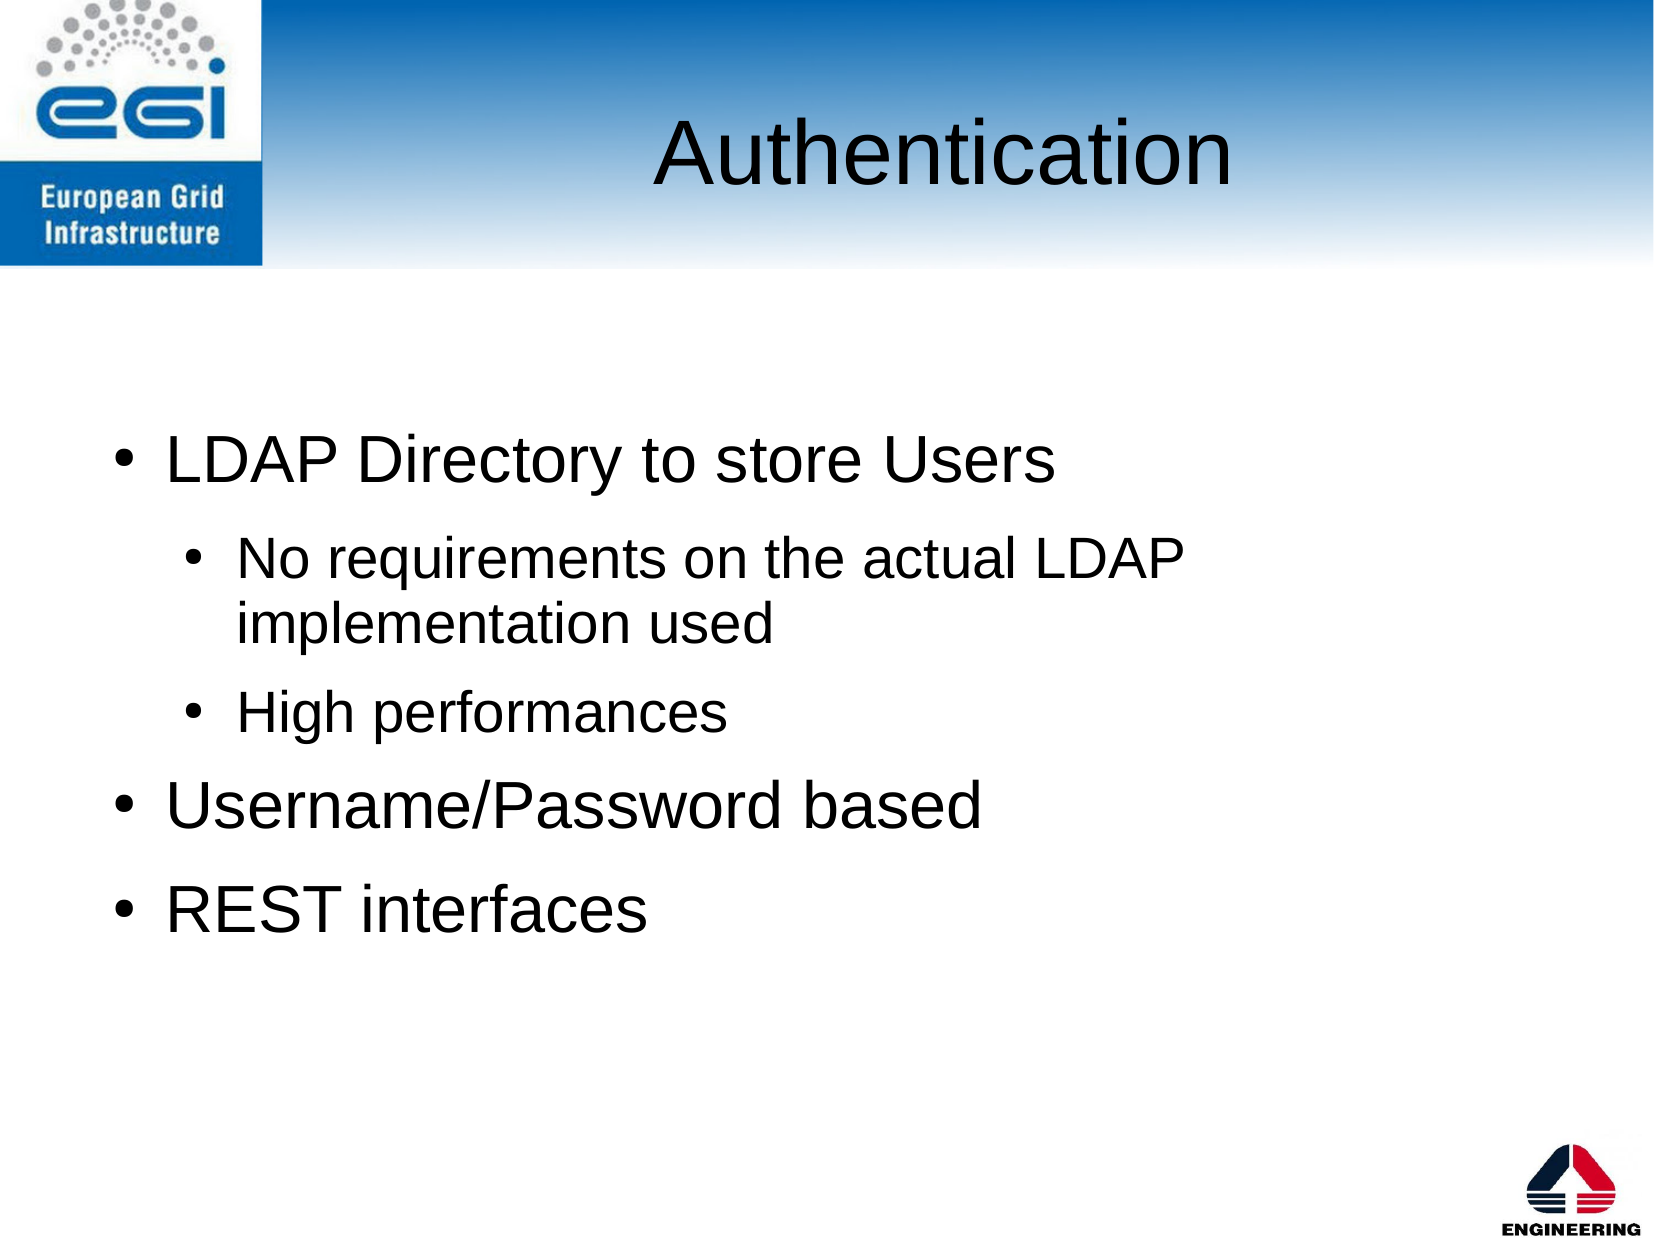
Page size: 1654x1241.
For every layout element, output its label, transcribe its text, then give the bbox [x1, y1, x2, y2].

title Authentication [318, 49, 1571, 257]
list LDAP Directory to store Users No requirements on the actual LDAP implementation used High performances Username/Password based REST interfaces [94, 421, 1583, 1052]
picture [1500, 1129, 1642, 1241]
picture [0, 0, 1654, 269]
